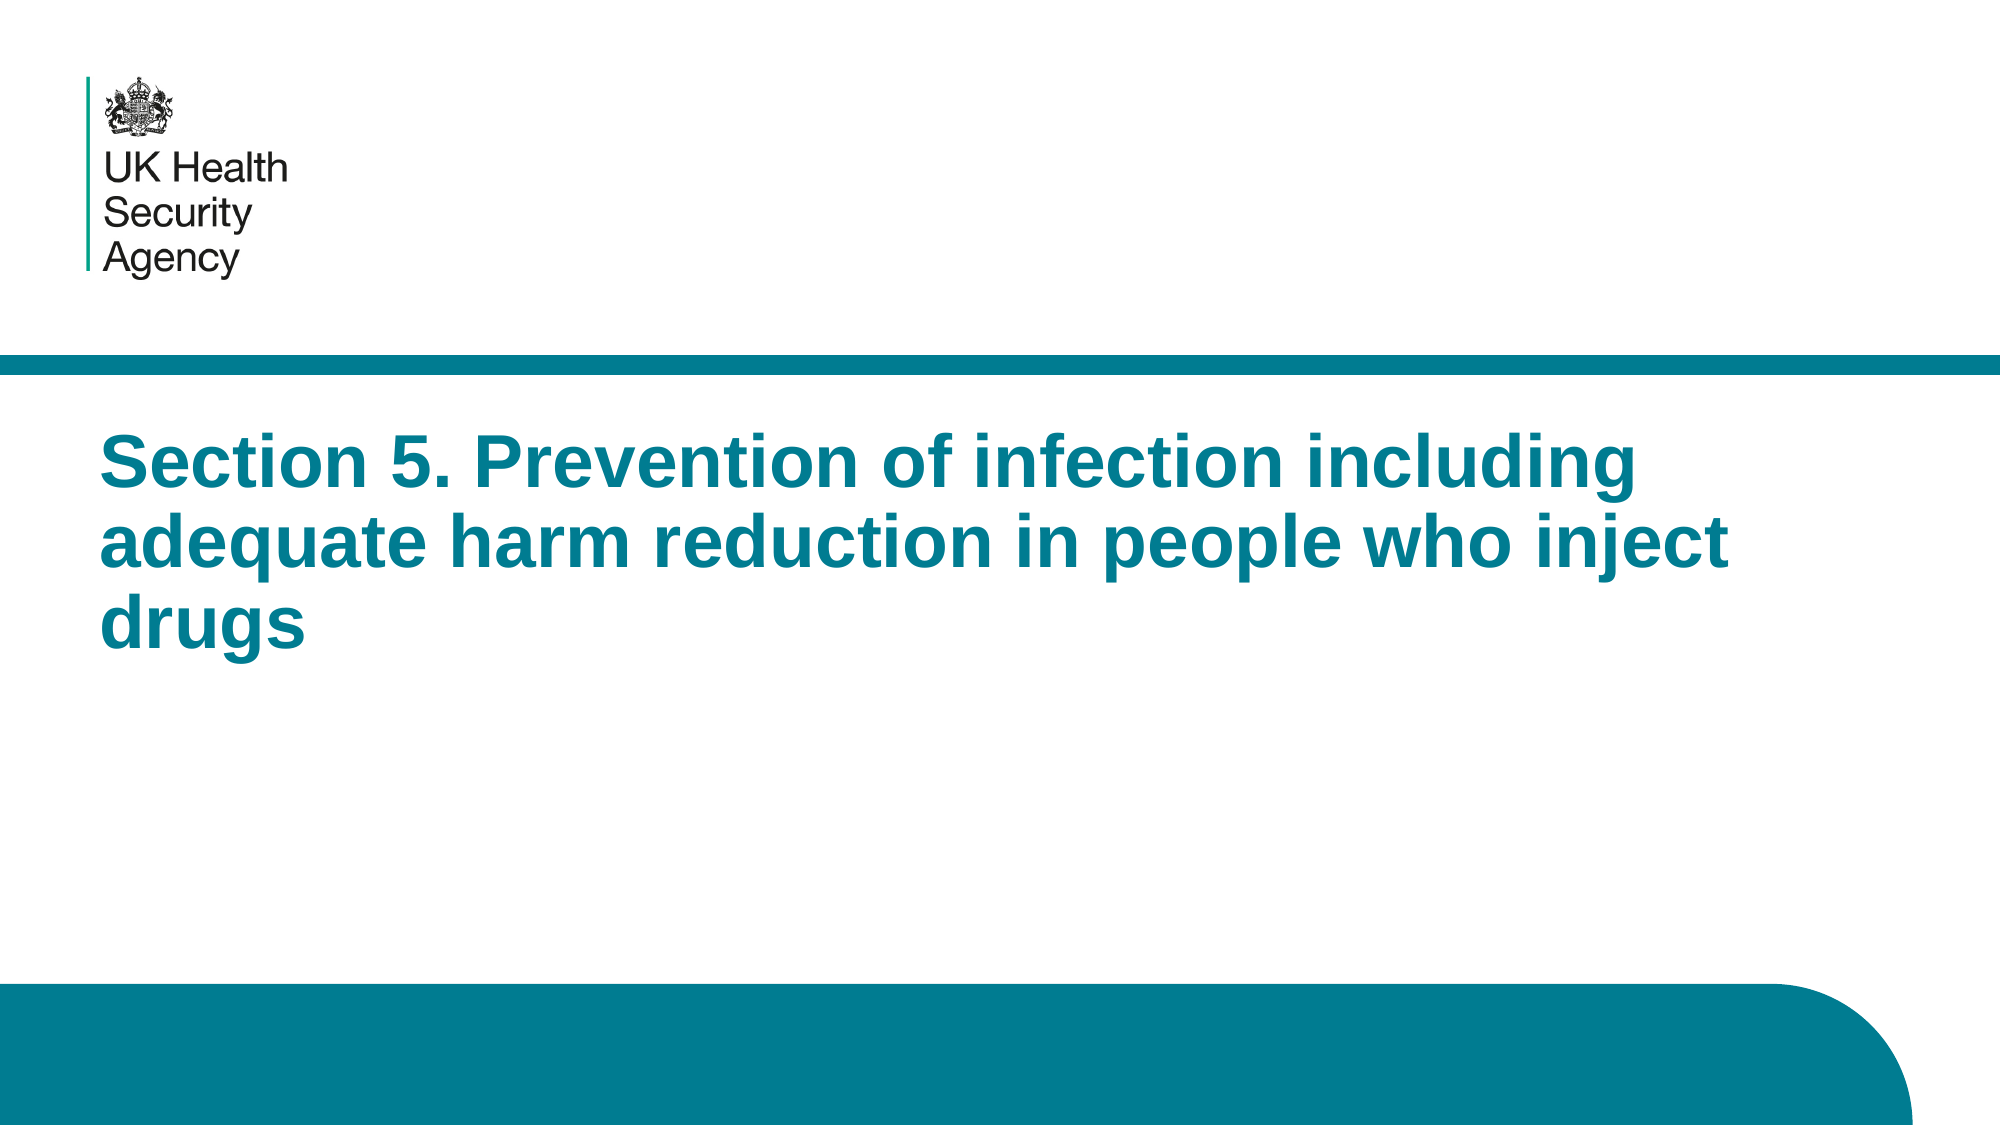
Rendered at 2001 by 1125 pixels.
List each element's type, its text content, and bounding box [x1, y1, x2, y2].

title Section 5. Prevention of infection including adequate harm reduction in people who inject drugs [84, 414, 1804, 807]
